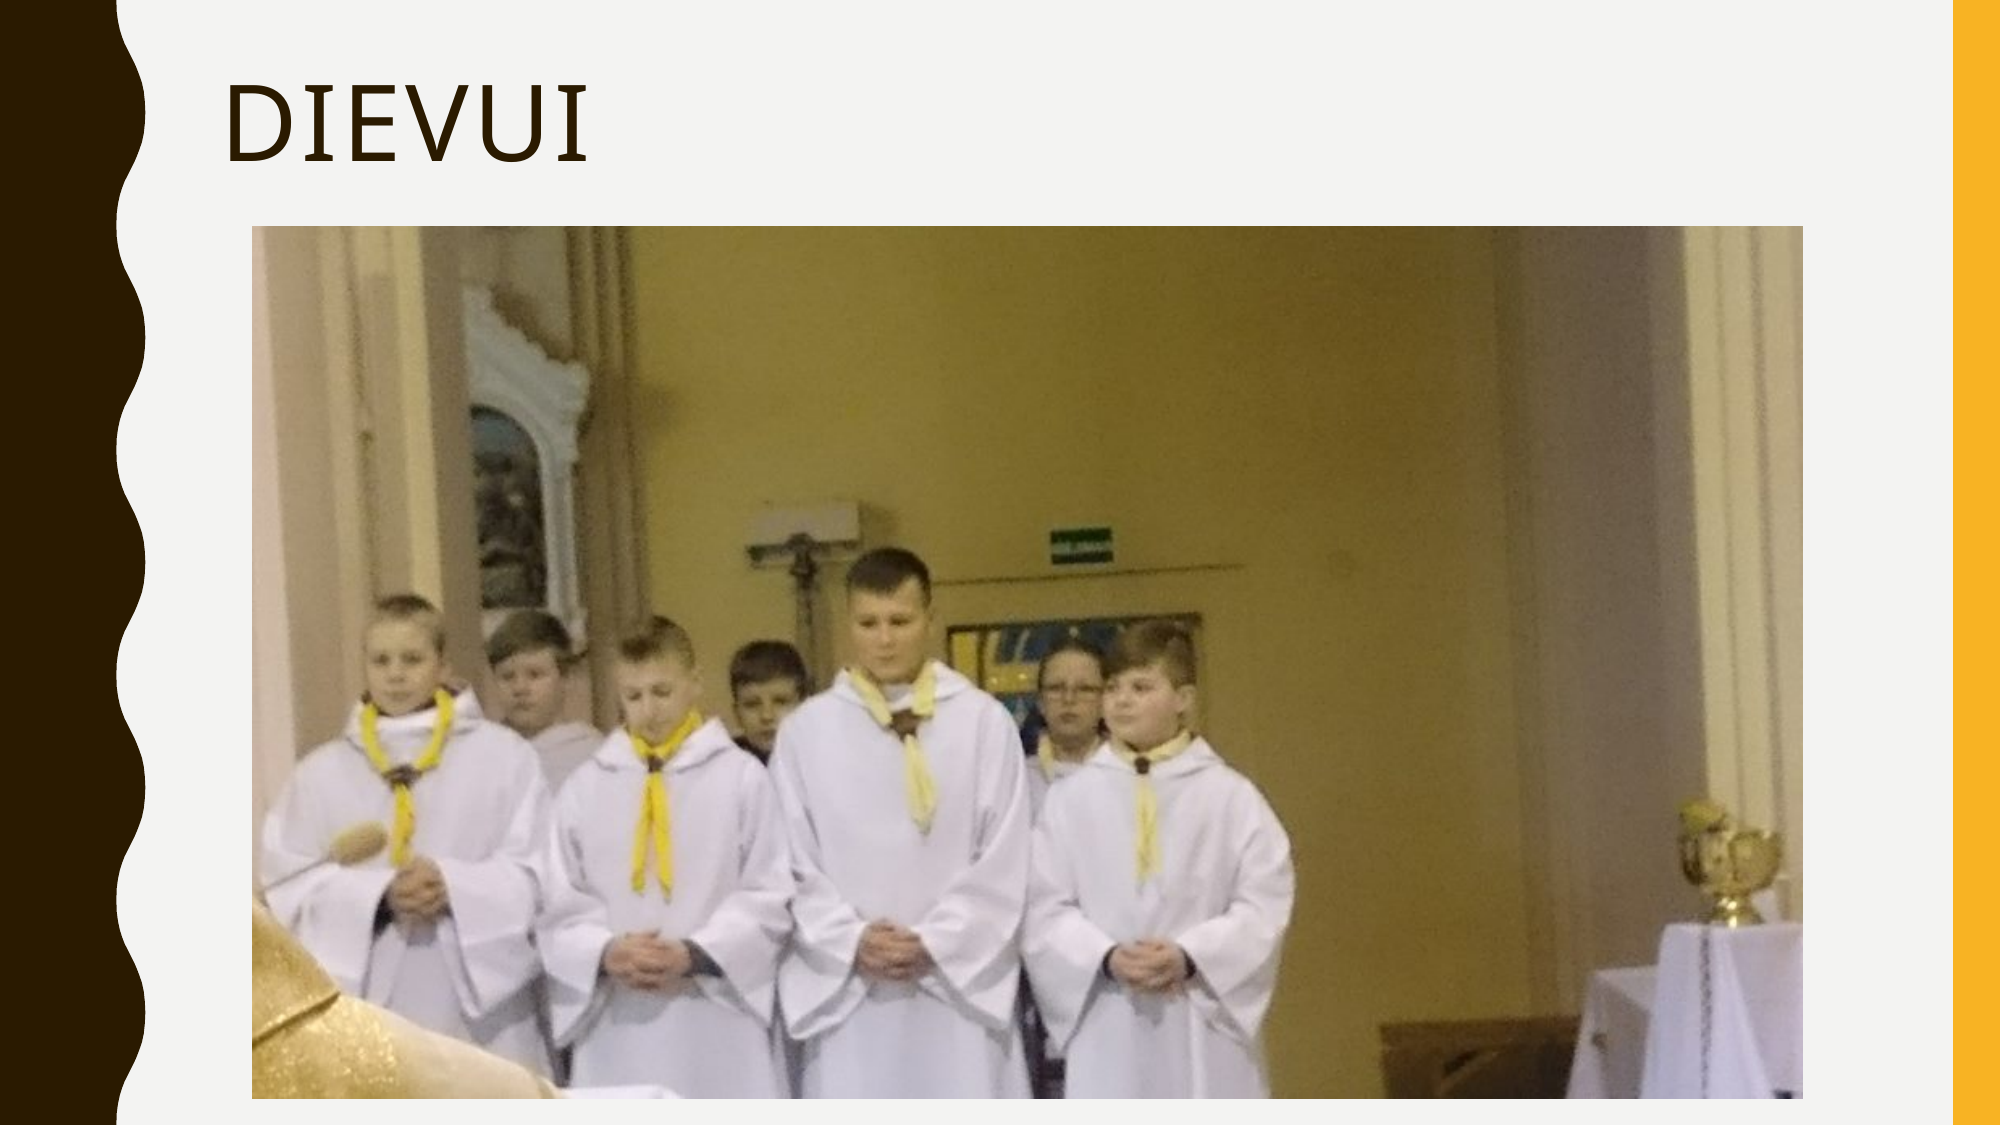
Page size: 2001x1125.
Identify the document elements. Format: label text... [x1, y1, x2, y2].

picture [252, 227, 1803, 1099]
title Dievui [205, 62, 1876, 308]
